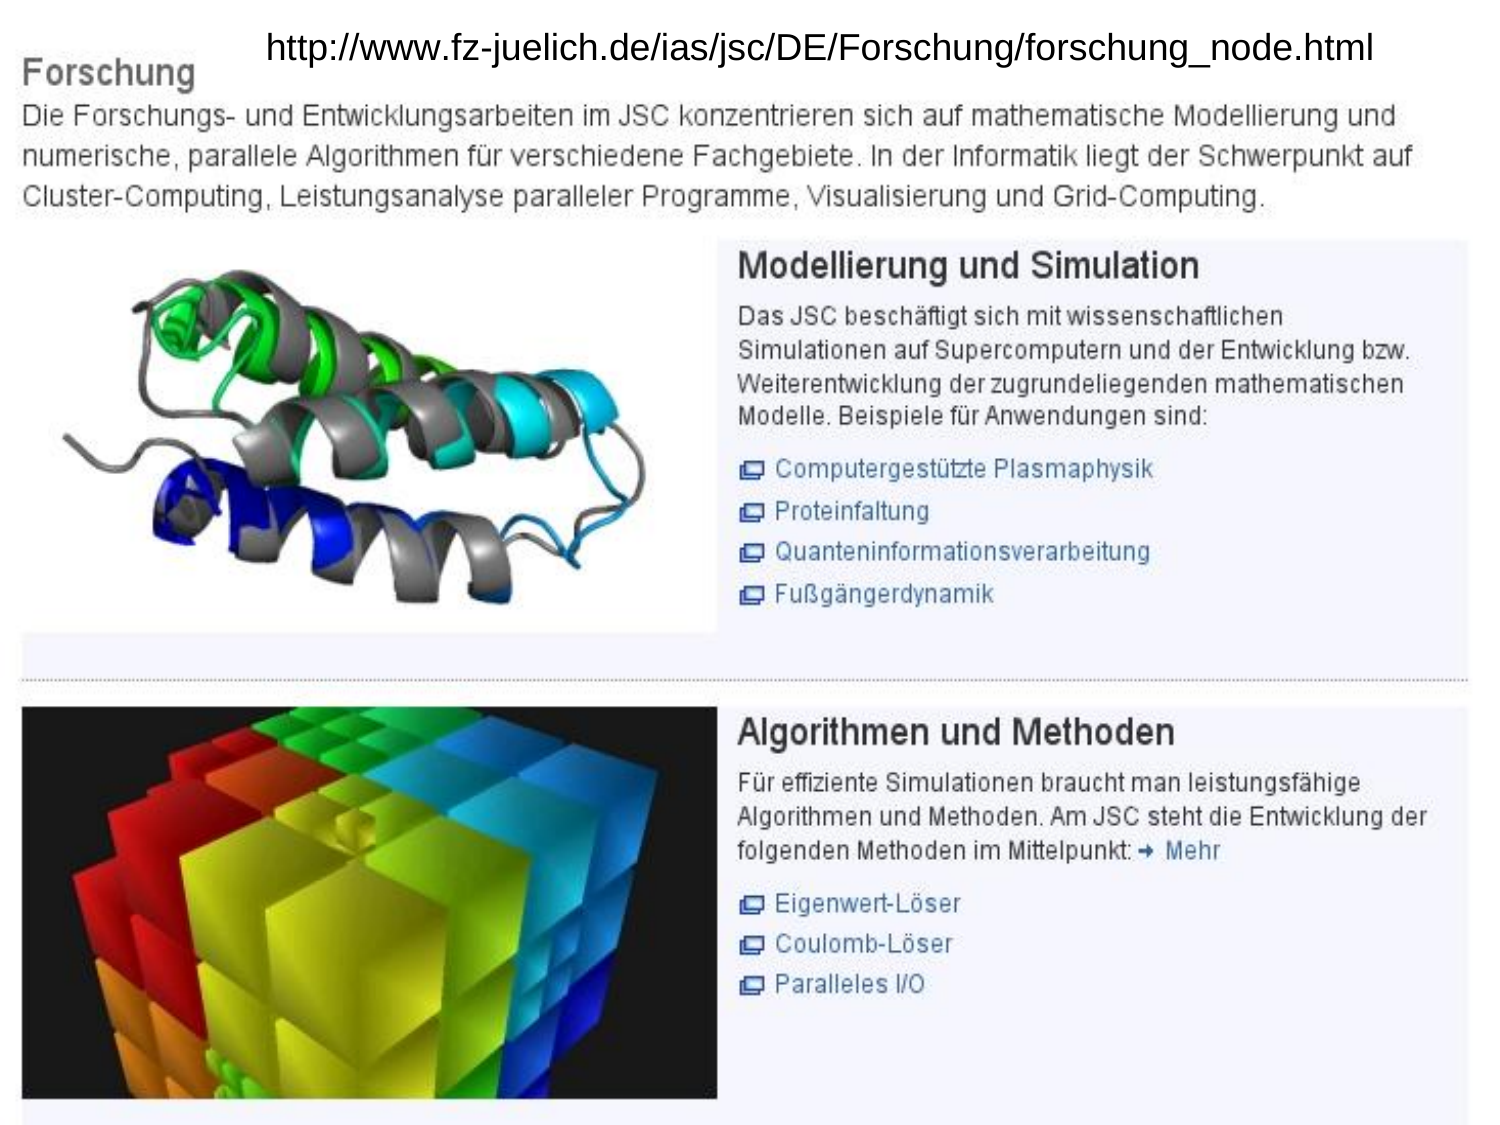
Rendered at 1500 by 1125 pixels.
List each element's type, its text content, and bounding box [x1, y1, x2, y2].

picture [0, 0, 1500, 1125]
text_box http://www.fz-juelich.de/ias/jsc/DE/Forschung/forschung_node.html [251, 15, 1388, 76]
